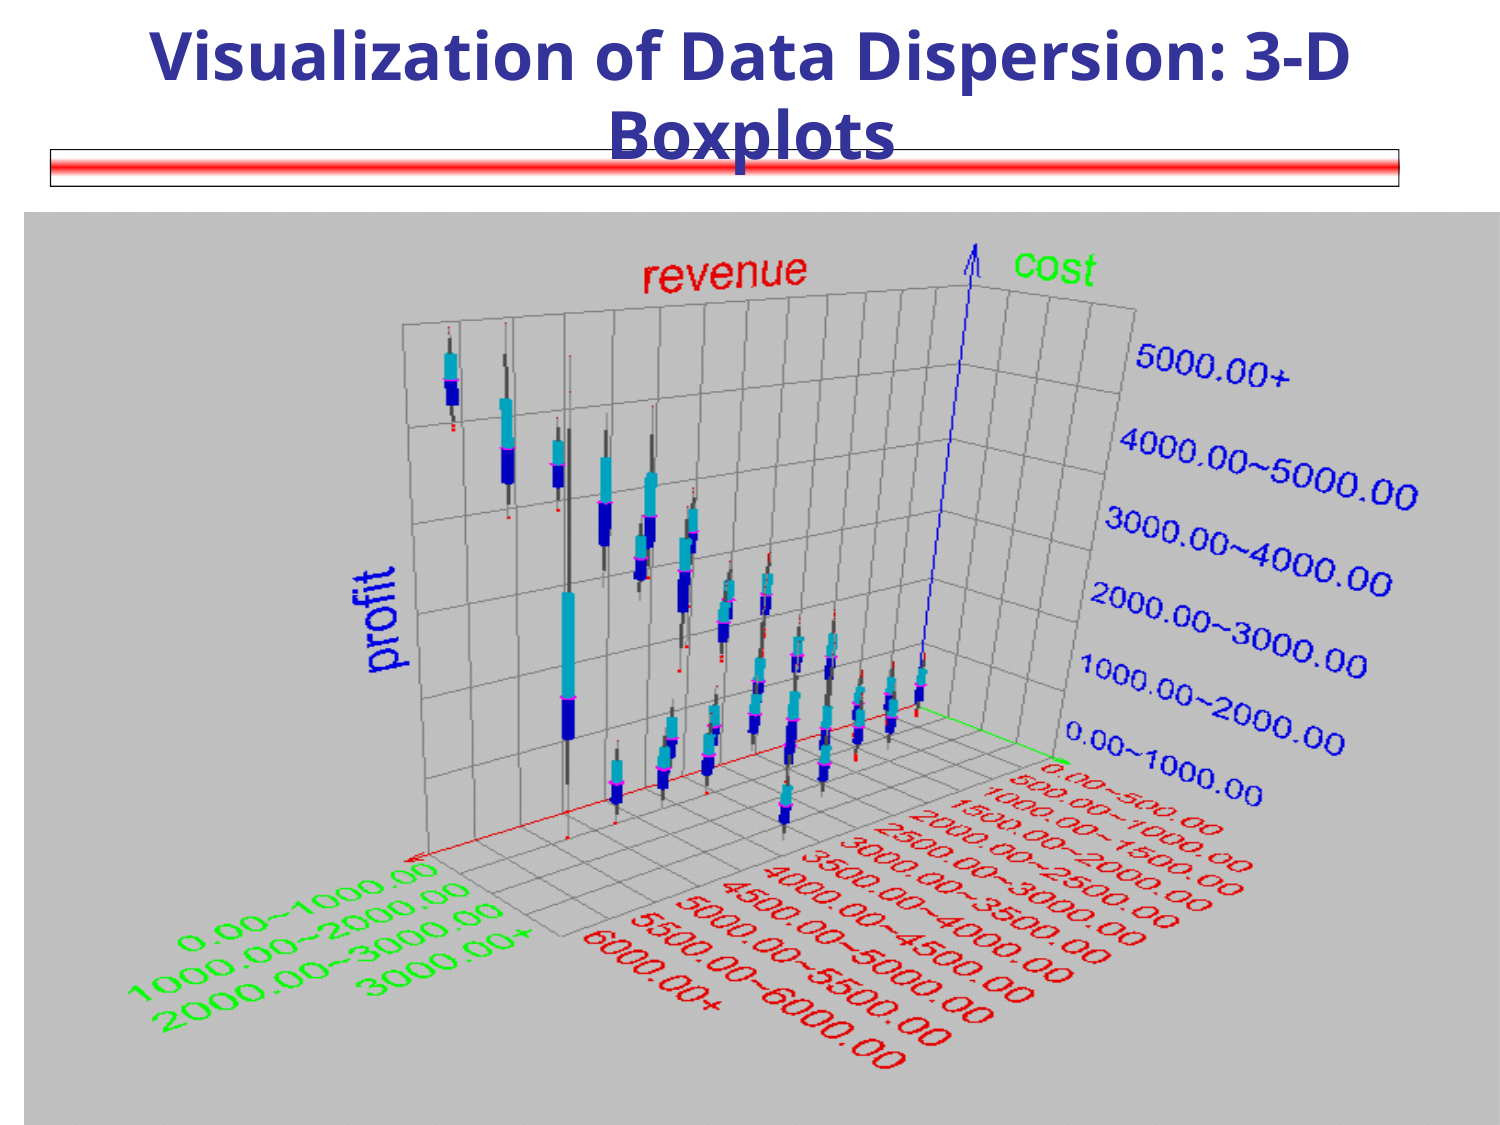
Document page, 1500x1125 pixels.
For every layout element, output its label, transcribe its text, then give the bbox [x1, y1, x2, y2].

picture [24, 212, 1500, 1125]
title Visualization of Data Dispersion: 3-D Boxplots [1, 5, 1500, 181]
